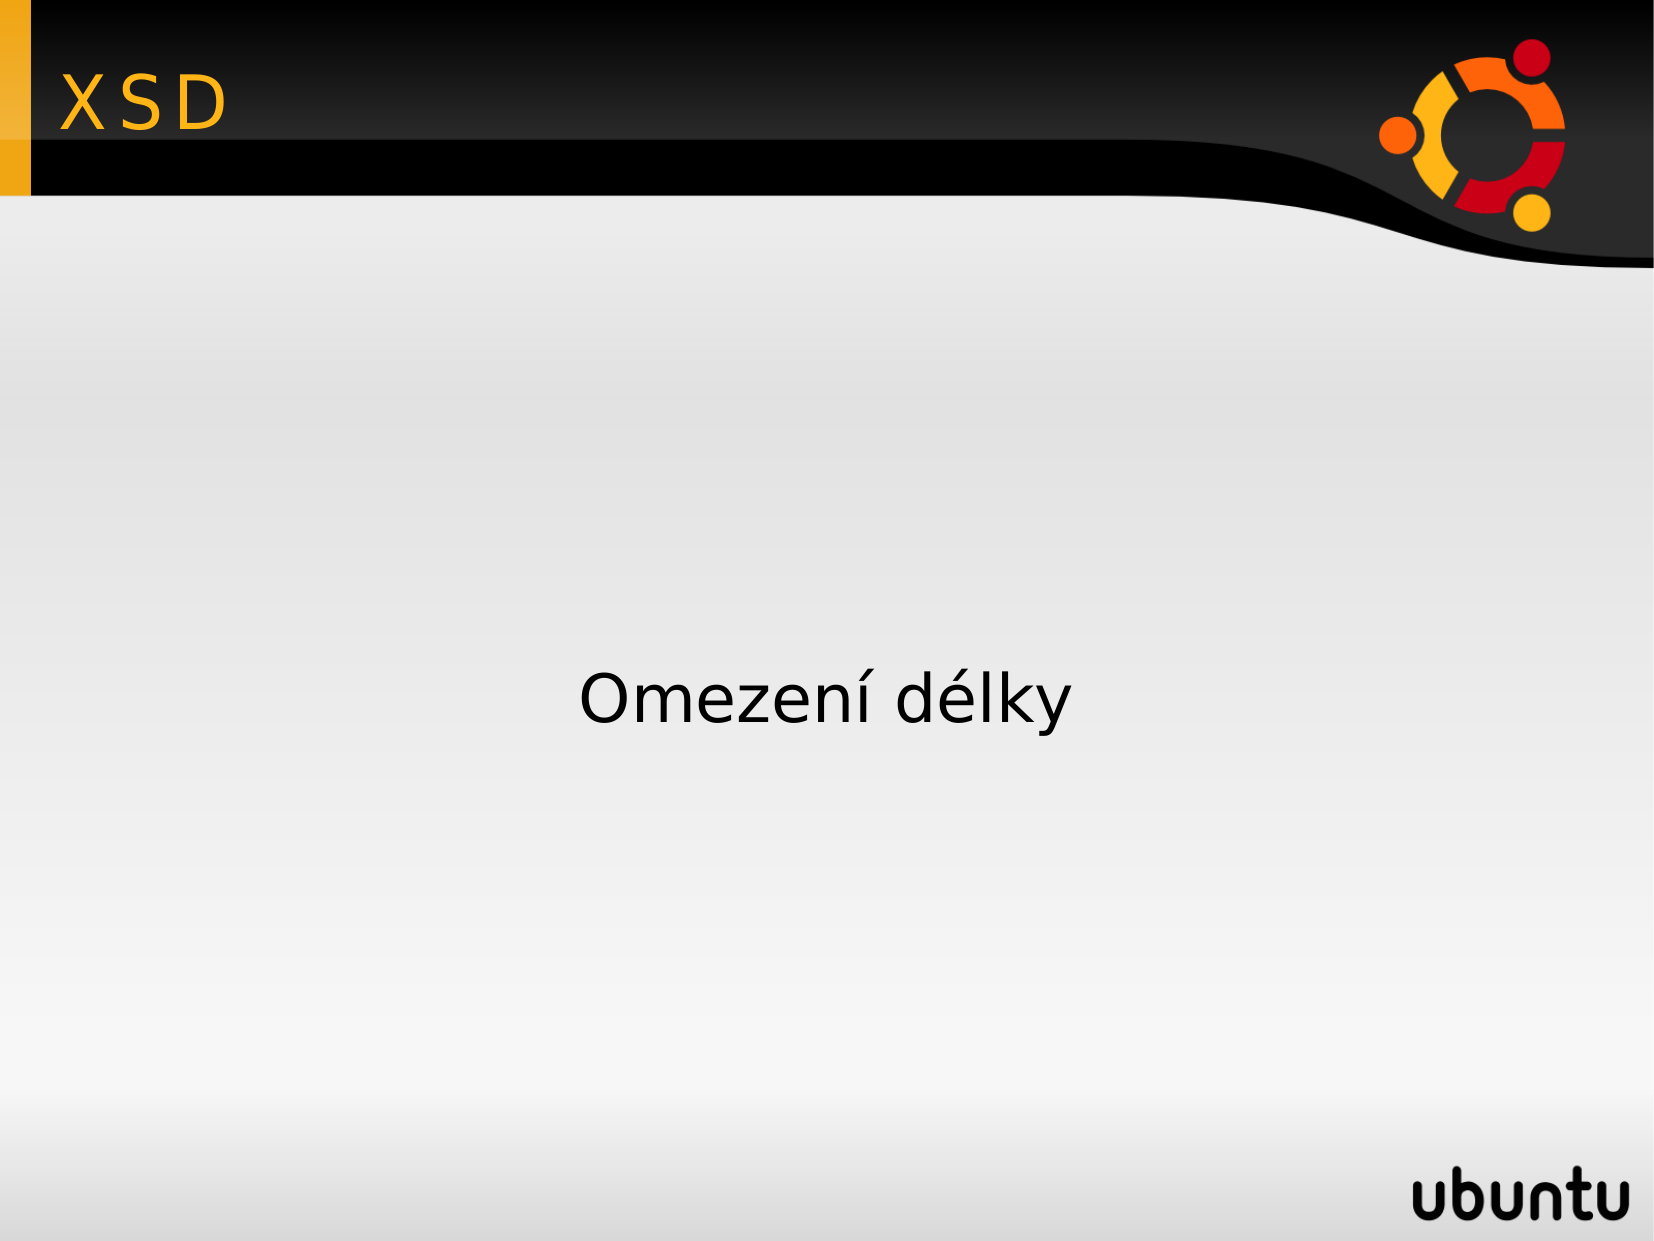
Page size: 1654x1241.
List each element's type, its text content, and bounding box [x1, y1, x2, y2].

picture [0, 0, 1654, 1241]
subtitle Omezení délky [82, 290, 1571, 1109]
title XSD [59, 29, 1270, 178]
